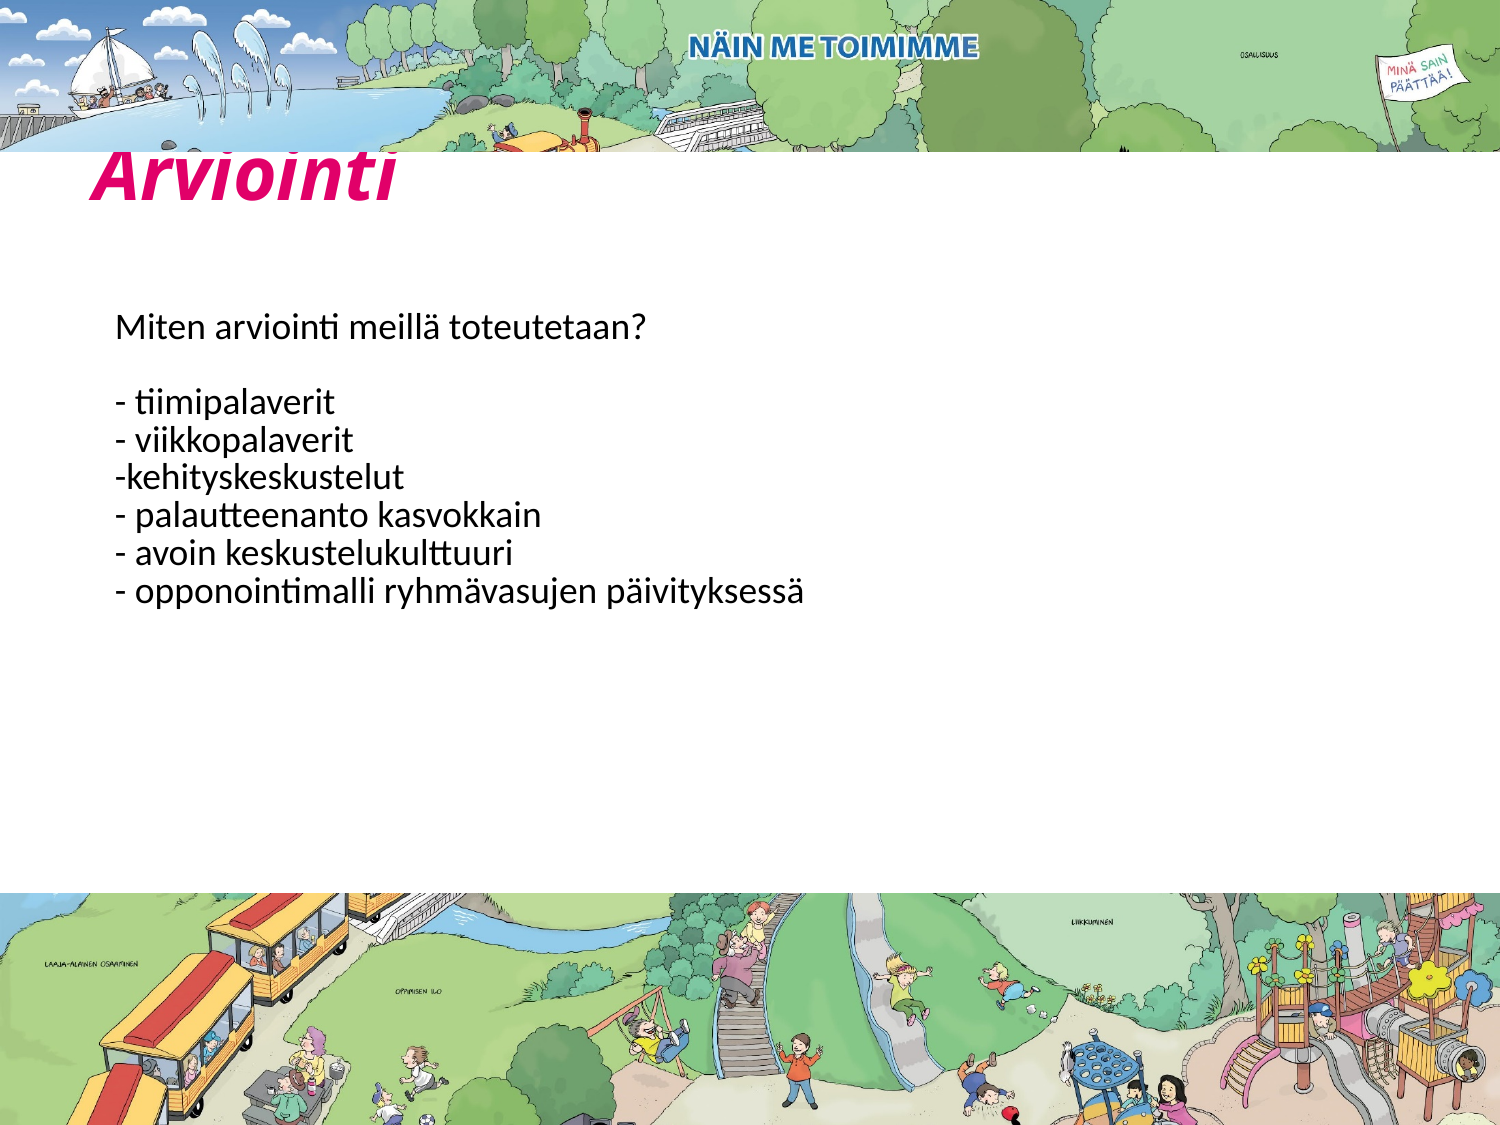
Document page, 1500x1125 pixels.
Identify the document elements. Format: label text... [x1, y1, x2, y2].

text_box Miten arviointi meillä toteutetaan? - tiimipalaverit - viikkopalaverit -kehityskeskustelut - palautteenanto kasvokkain - avoin keskustelukulttuuri - opponointimalli ryhmävasujen päivityksessä [100, 303, 1188, 998]
title Arviointi [79, 152, 1430, 303]
picture [0, 0, 1500, 152]
picture [0, 893, 1500, 1125]
